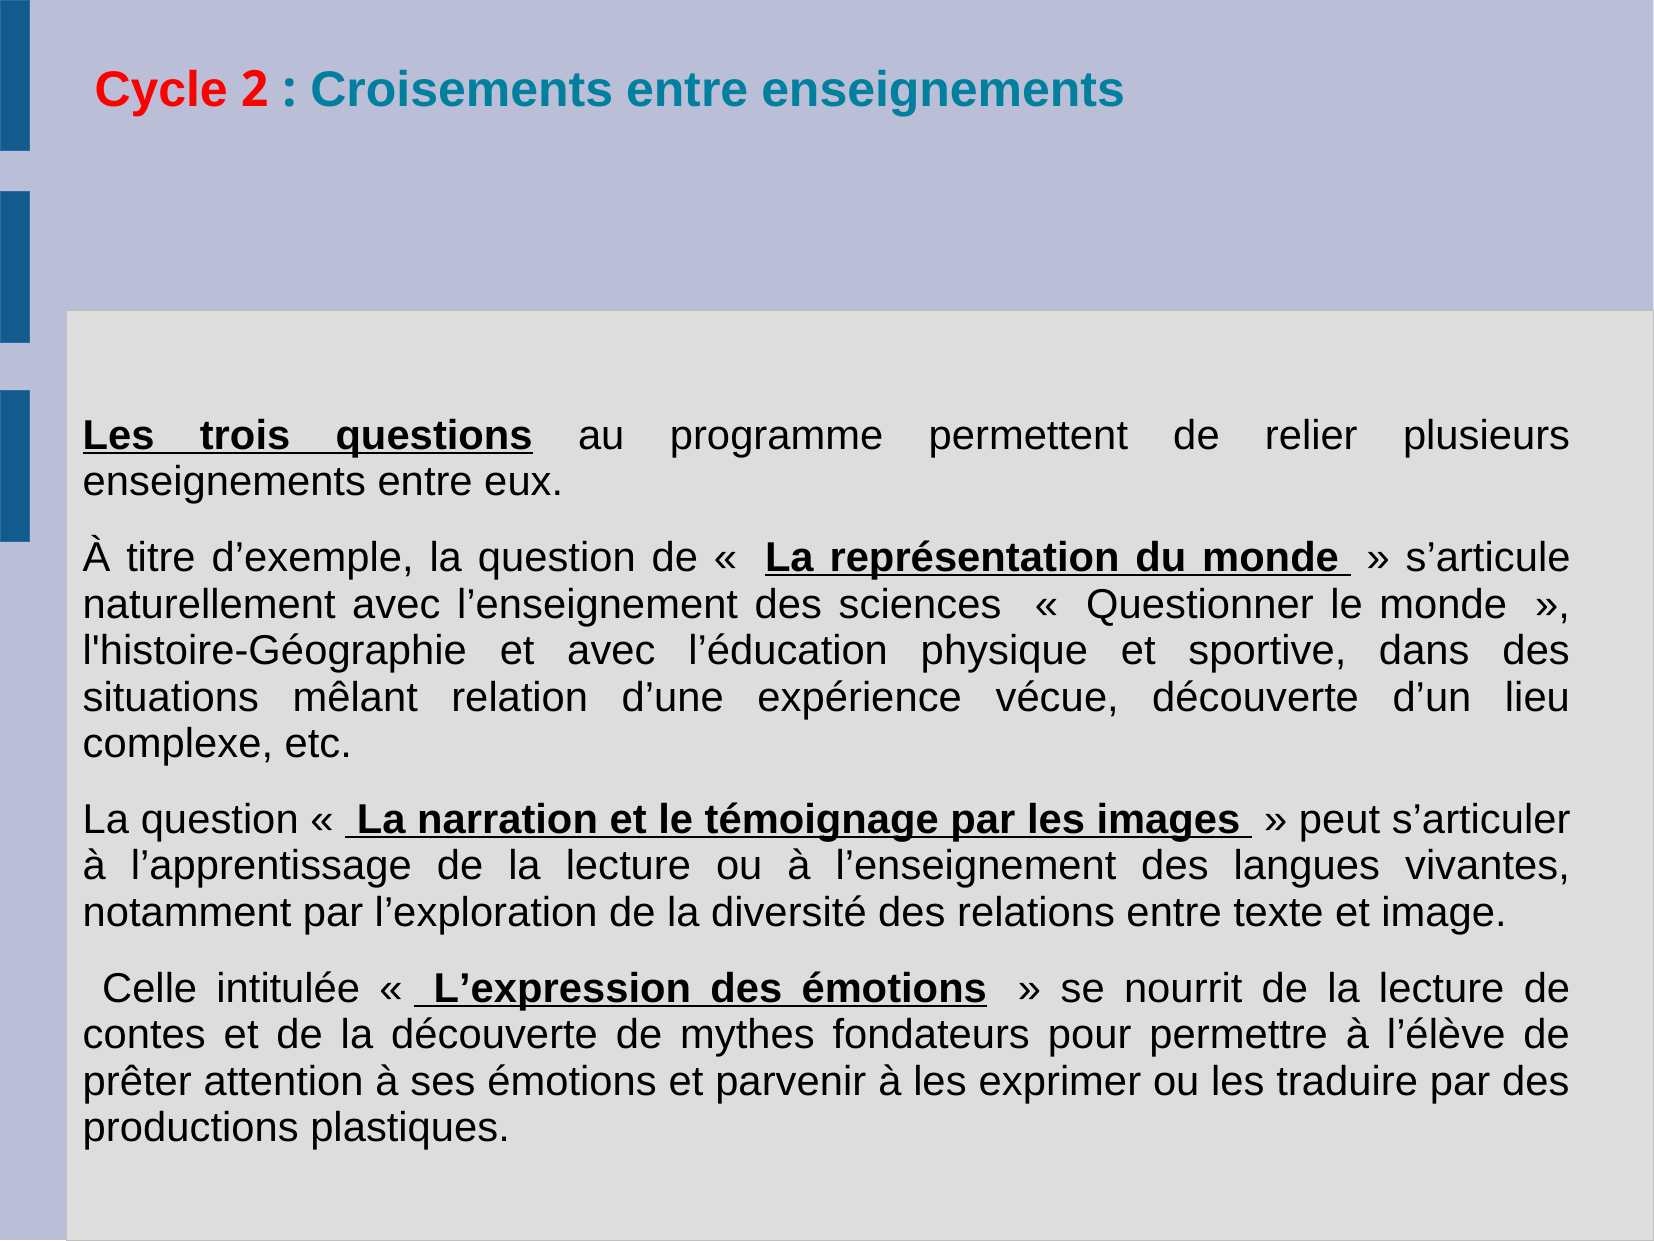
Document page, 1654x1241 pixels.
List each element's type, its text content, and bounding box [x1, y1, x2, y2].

list Les trois questions au programme permettent de relier plusieurs enseignements entre eux. À titre d’exemple, la question de « La représentation du monde » s’articule naturellement avec l’enseignement des sciences « Questionner le monde », l'histoire-Géographie et avec l’éducation physique et sportive, dans des situations mêlant relation d’une expérience vécue, découverte d’un lieu complexe, etc. La question « La narration et le témoignage par les images » peut s’articuler à l’apprentissage de la lecture ou à l’enseignement des langues vivantes, notamment par l’exploration de la diversité des relations entre texte et image. Celle intitulée « L’expression des émotions » se nourrit de la lecture de contes et de la découverte de mythes fondateurs pour permettre à l’élève de prêter attention à ses émotions et parvenir à les exprimer ou les traduire par des productions plastiques. [82, 259, 1571, 1241]
title Cycle 2 : Croisements entre enseignements [94, 23, 1583, 166]
